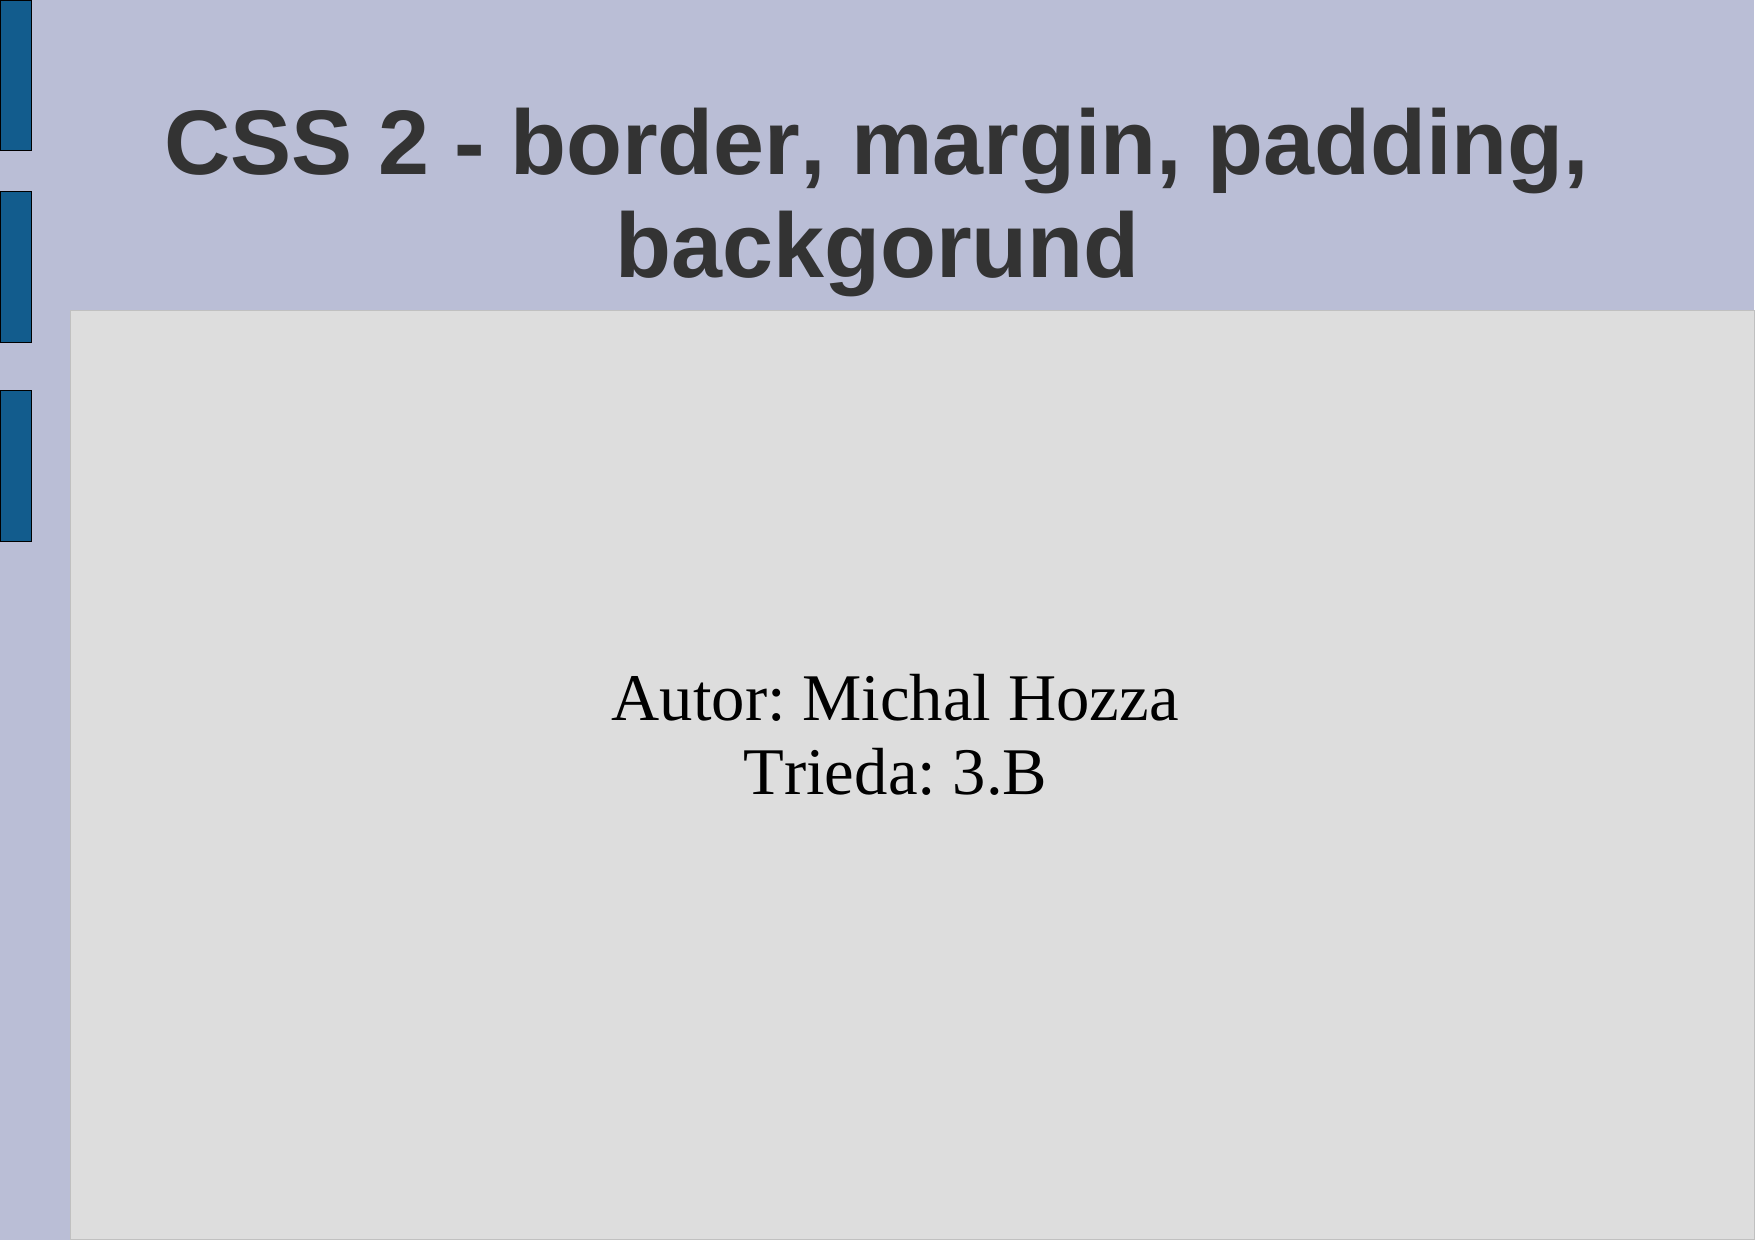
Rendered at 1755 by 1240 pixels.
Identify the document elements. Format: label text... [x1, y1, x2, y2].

title CSS 2 - border, margin, padding, backgorund [128, 92, 1628, 298]
subtitle Autor: Michal Hozza Trieda: 3.B [128, 344, 1628, 1126]
